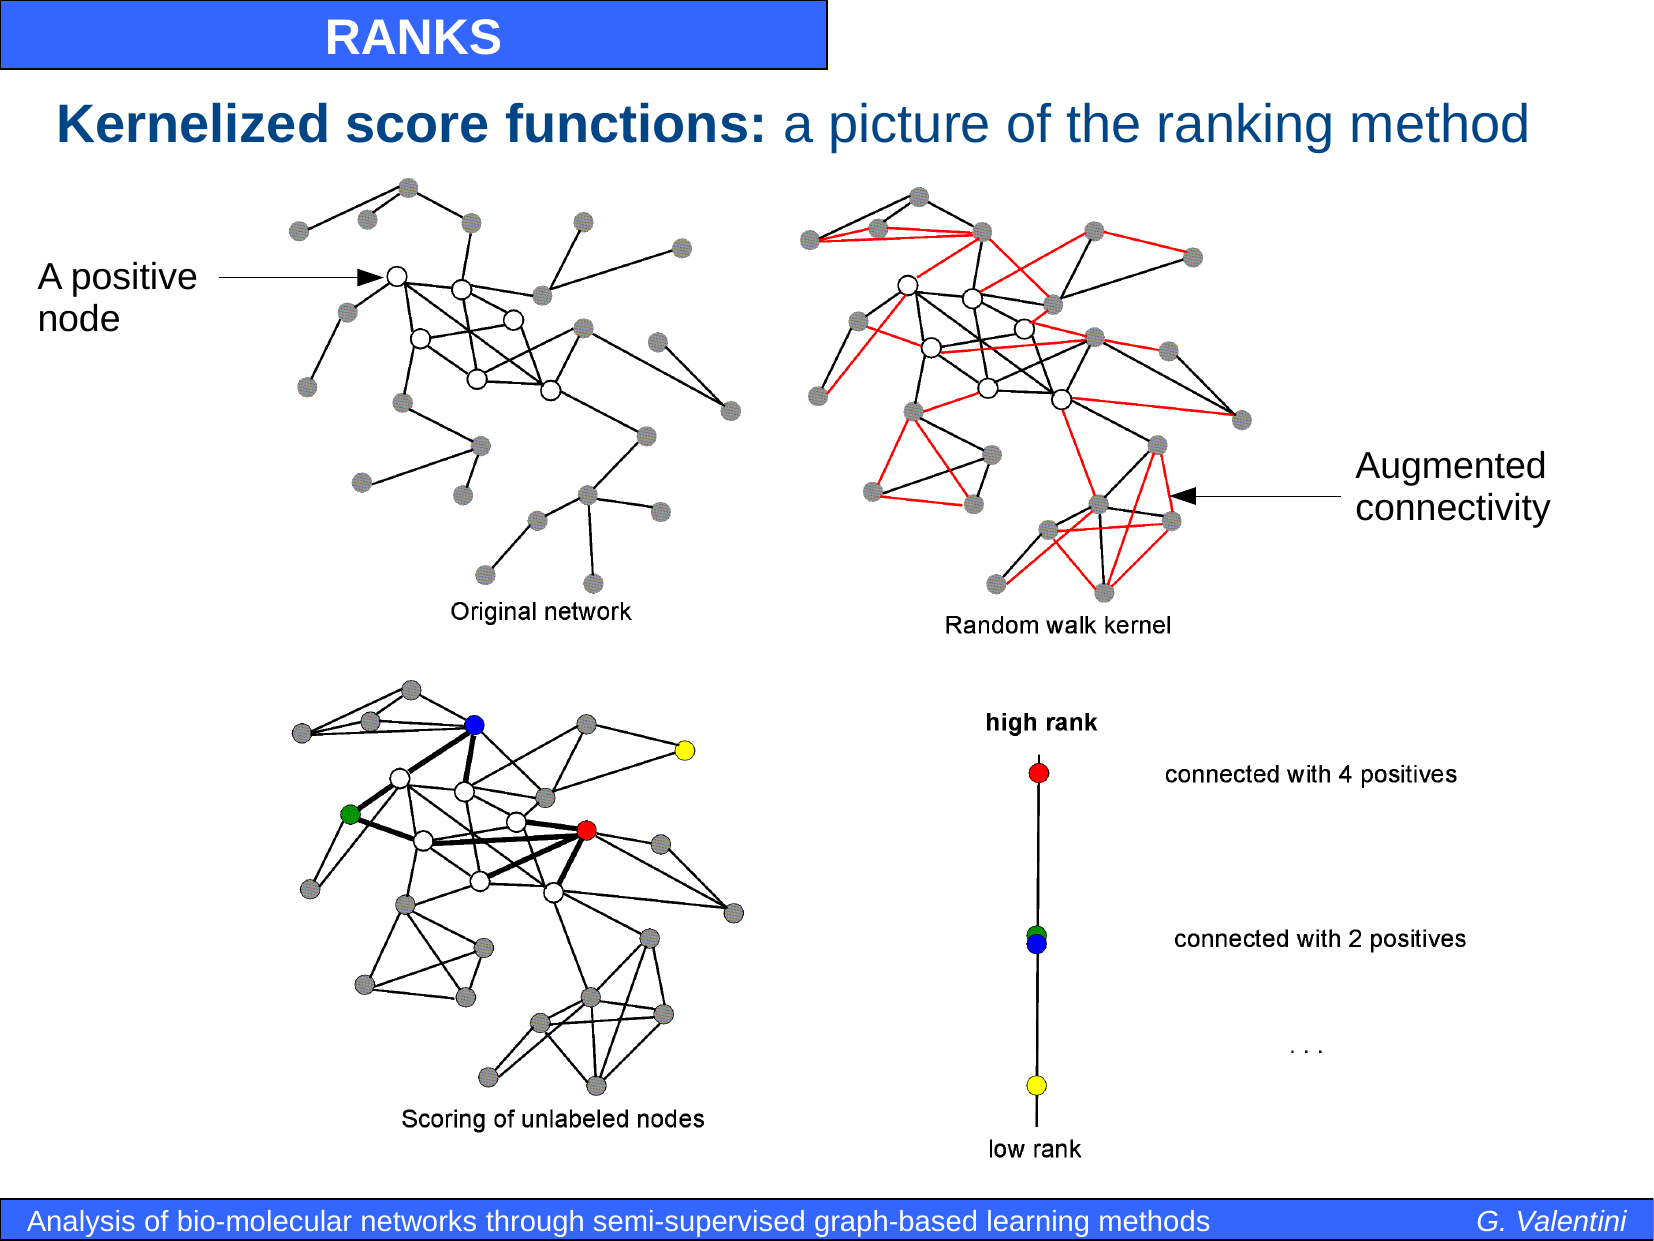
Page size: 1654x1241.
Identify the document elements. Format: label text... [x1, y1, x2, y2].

text_box A positive node [22, 248, 213, 347]
text_box Augmented connectivity [1340, 437, 1571, 536]
text_box RANKS [0, 0, 827, 69]
text_box Kernelized score functions: a picture of the ranking method [41, 80, 1599, 1170]
text_box Analysis of bio-molecular networks through semi-supervised graph-based learning methods G. Valentini [0, 1198, 1654, 1241]
picture [289, 176, 1471, 1165]
